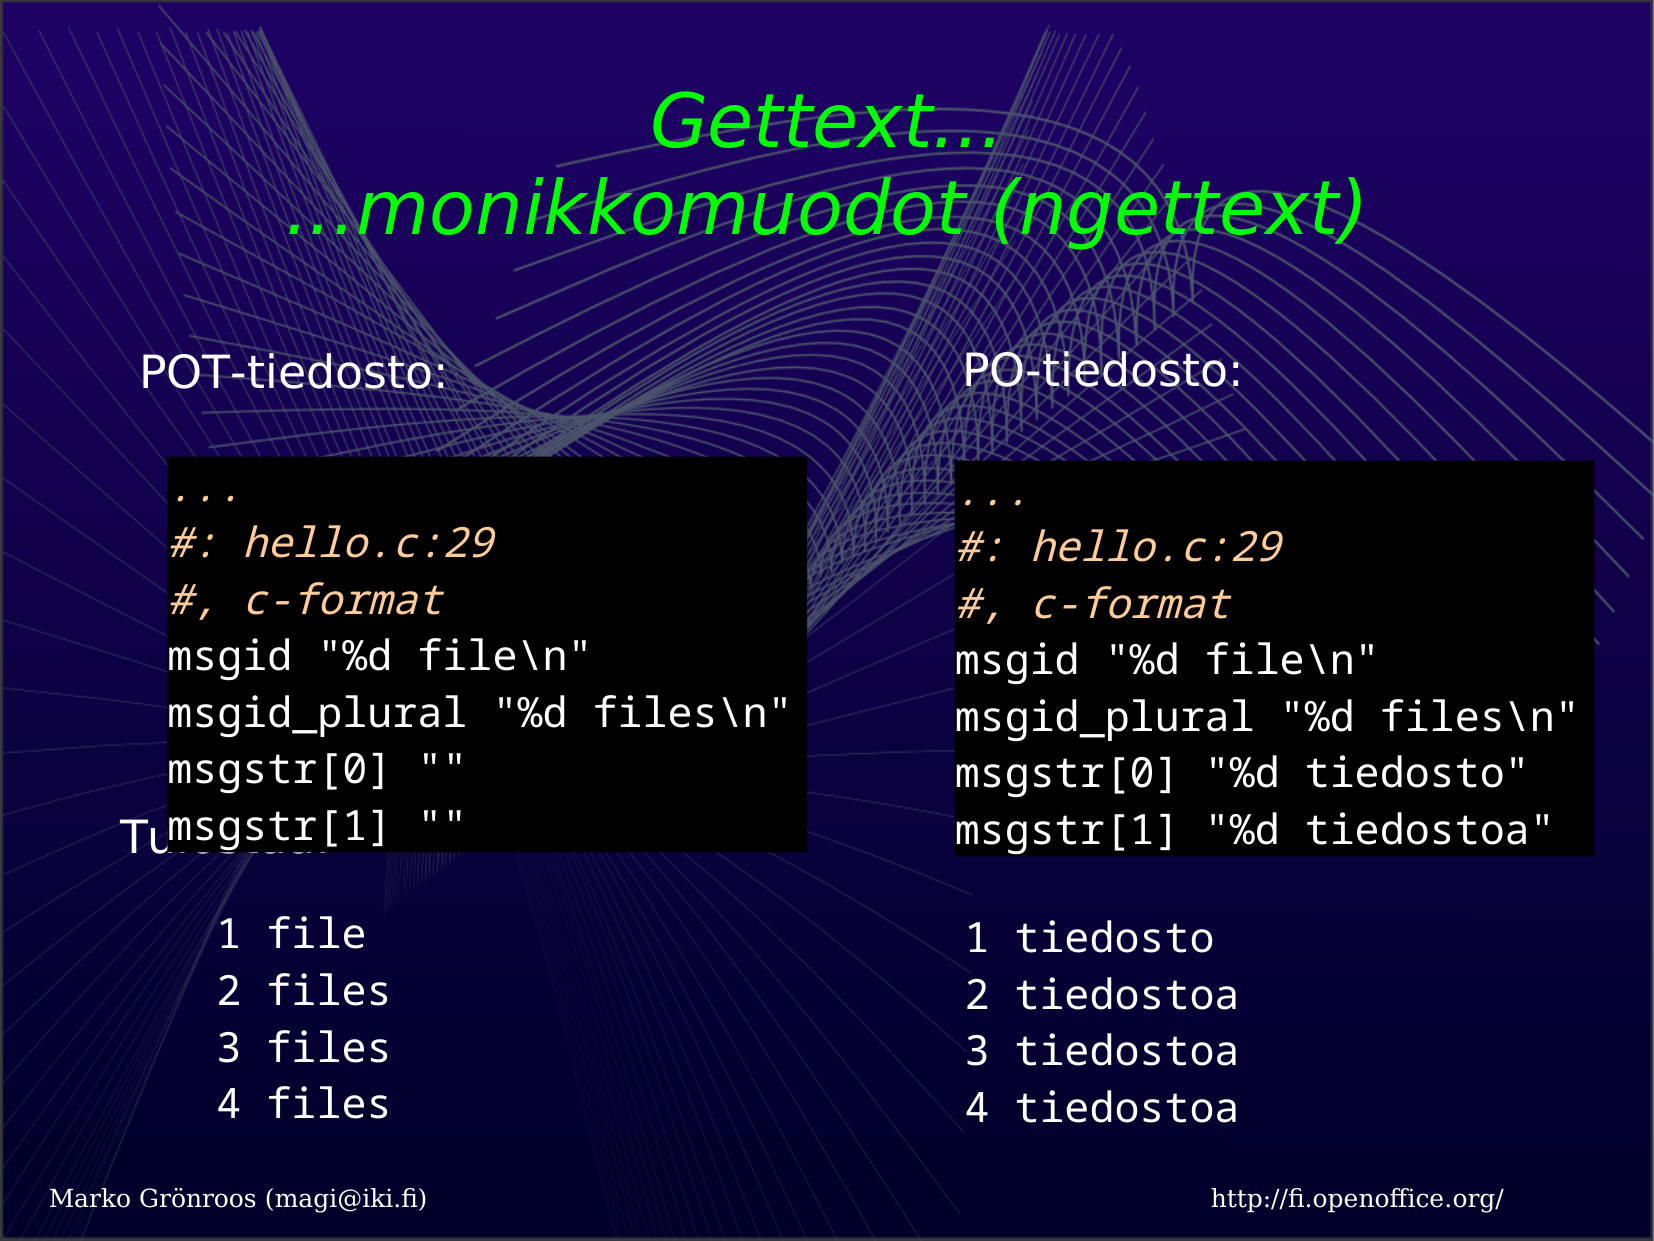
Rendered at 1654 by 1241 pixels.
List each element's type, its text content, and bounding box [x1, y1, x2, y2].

title Gettext... ...monikkomuodot (ngettext) [121, 61, 1534, 269]
list POT-tiedosto: [121, 345, 650, 429]
text_box ... #: hello.c:29 #, c-format msgid "%d file\n" msgid_plural "%d files\n" msgstr[0] "%d tiedosto" msgstr[1] "%d tiedostoa" [954, 460, 1595, 801]
text_box ... #: hello.c:29 #, c-format msgid "%d file\n" msgid_plural "%d files\n" msgstr[0] "" msgstr[1] "" [167, 456, 808, 797]
text_box 1 file 2 files 3 files 4 files [216, 904, 611, 1099]
list PO-tiedosto: [944, 344, 1473, 428]
list Tulostaa: [102, 811, 1542, 894]
picture [0, 0, 1654, 1241]
text_box 1 tiedosto 2 tiedostoa 3 tiedostoa 4 tiedostoa [964, 908, 1359, 1103]
